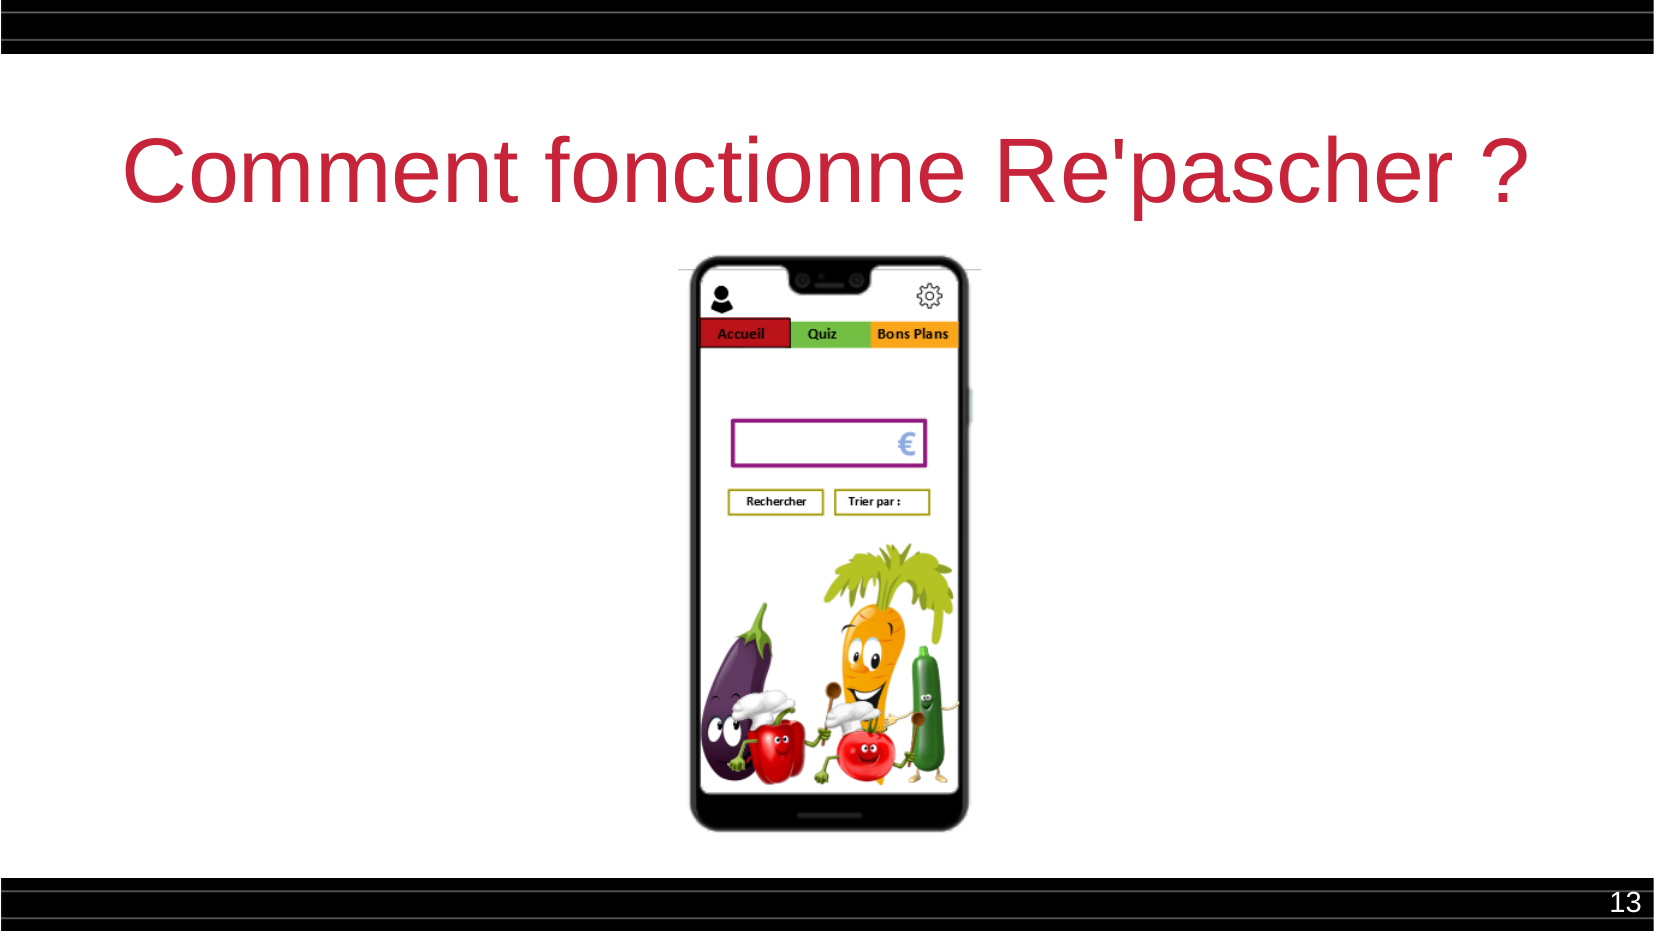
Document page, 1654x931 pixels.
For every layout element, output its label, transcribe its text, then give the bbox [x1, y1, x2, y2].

picture [678, 250, 981, 839]
picture [1, 0, 1654, 54]
title Comment fonctionne Re'pascher ? [82, 92, 1571, 249]
picture [1, 878, 1654, 931]
